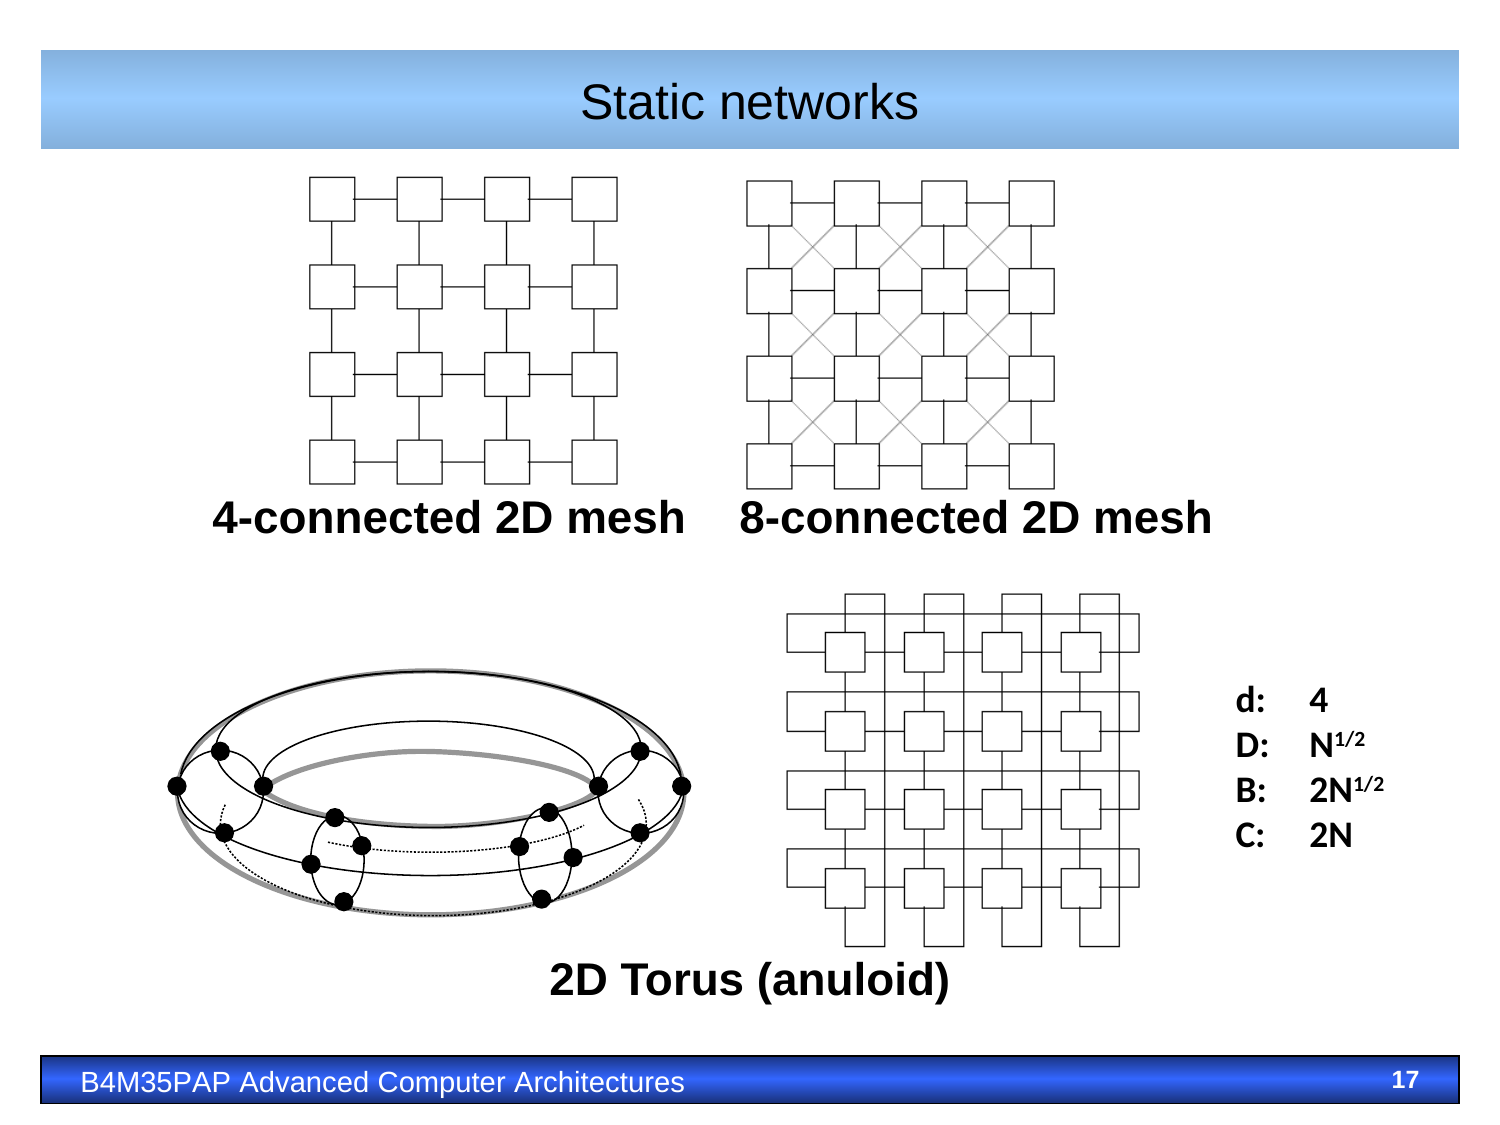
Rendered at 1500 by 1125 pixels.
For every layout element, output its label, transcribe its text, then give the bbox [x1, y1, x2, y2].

text_box d: 4 D: N1/2 B: 2N1/2 C: 2N [1145, 667, 1431, 923]
text_box [589, 742, 640, 795]
text_box [326, 808, 351, 821]
text_box [217, 742, 273, 797]
text_box [598, 742, 691, 842]
text_box [529, 803, 558, 817]
text_box [535, 902, 551, 908]
chart [778, 585, 1146, 951]
title Static networks [41, 50, 1459, 149]
chart [302, 172, 1061, 480]
text_box [303, 819, 371, 871]
text_box 2D Torus (anuloid) [534, 942, 966, 1013]
text_box [302, 864, 363, 911]
text_box [168, 744, 263, 842]
text_box [519, 858, 582, 904]
text_box 4-connected 2D mesh 8-connected 2D mesh [64, 480, 1285, 551]
text_box [510, 813, 582, 868]
